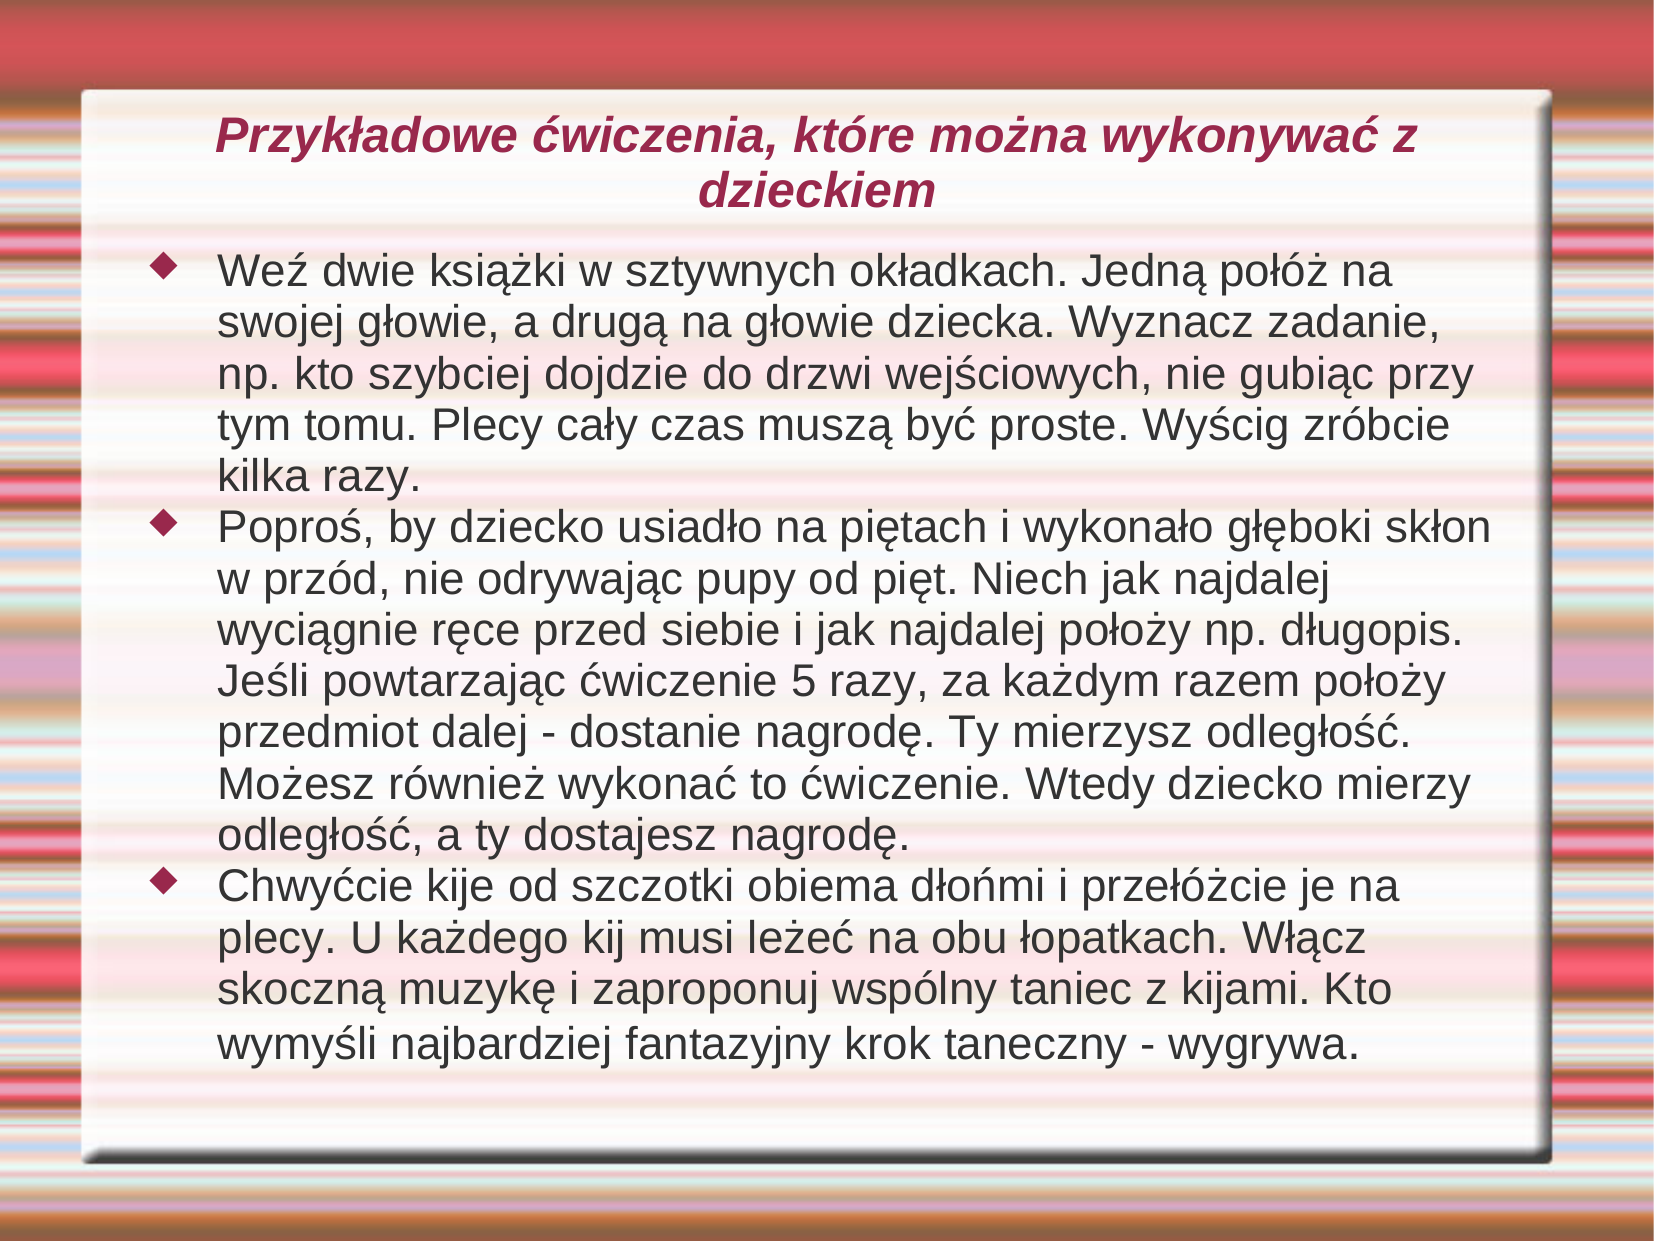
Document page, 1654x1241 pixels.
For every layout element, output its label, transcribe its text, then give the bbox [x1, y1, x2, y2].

picture [0, 0, 1654, 1241]
list Weź dwie książki w sztywnych okładkach. Jedną połóż na swojej głowie, a drugą na głowie dziecka. Wyznacz zadanie, np. kto szybciej dojdzie do drzwi wejściowych, nie gubiąc przy tym tomu. Plecy cały czas muszą być proste. Wyścig zróbcie kilka razy. Poproś, by dziecko usiadło na piętach i wykonało głęboki skłon w przód, nie odrywając pupy od pięt. Niech jak najdalej wyciągnie ręce przed siebie i jak najdalej położy np. długopis. Jeśli powtarzając ćwiczenie 5 razy, za każdym razem położy przedmiot dalej - dostanie nagrodę. Ty mierzysz odległość. Możesz również wykonać to ćwiczenie. Wtedy dziecko mierzy odległość, a ty dostajesz nagrodę. Chwyćcie kije od szczotki obiema dłońmi i przełóżcie je na plecy. U każdego kij musi leżeć na obu łopatkach. Włącz skoczną muzykę i zaproponuj wspólny taniec z kijami. Kto wymyśli najbardziej fantazyjny krok taneczny - wygrywa. [134, 245, 1516, 1067]
title Przykładowe ćwiczenia, które można wykonywać z dzieckiem [111, 59, 1524, 267]
